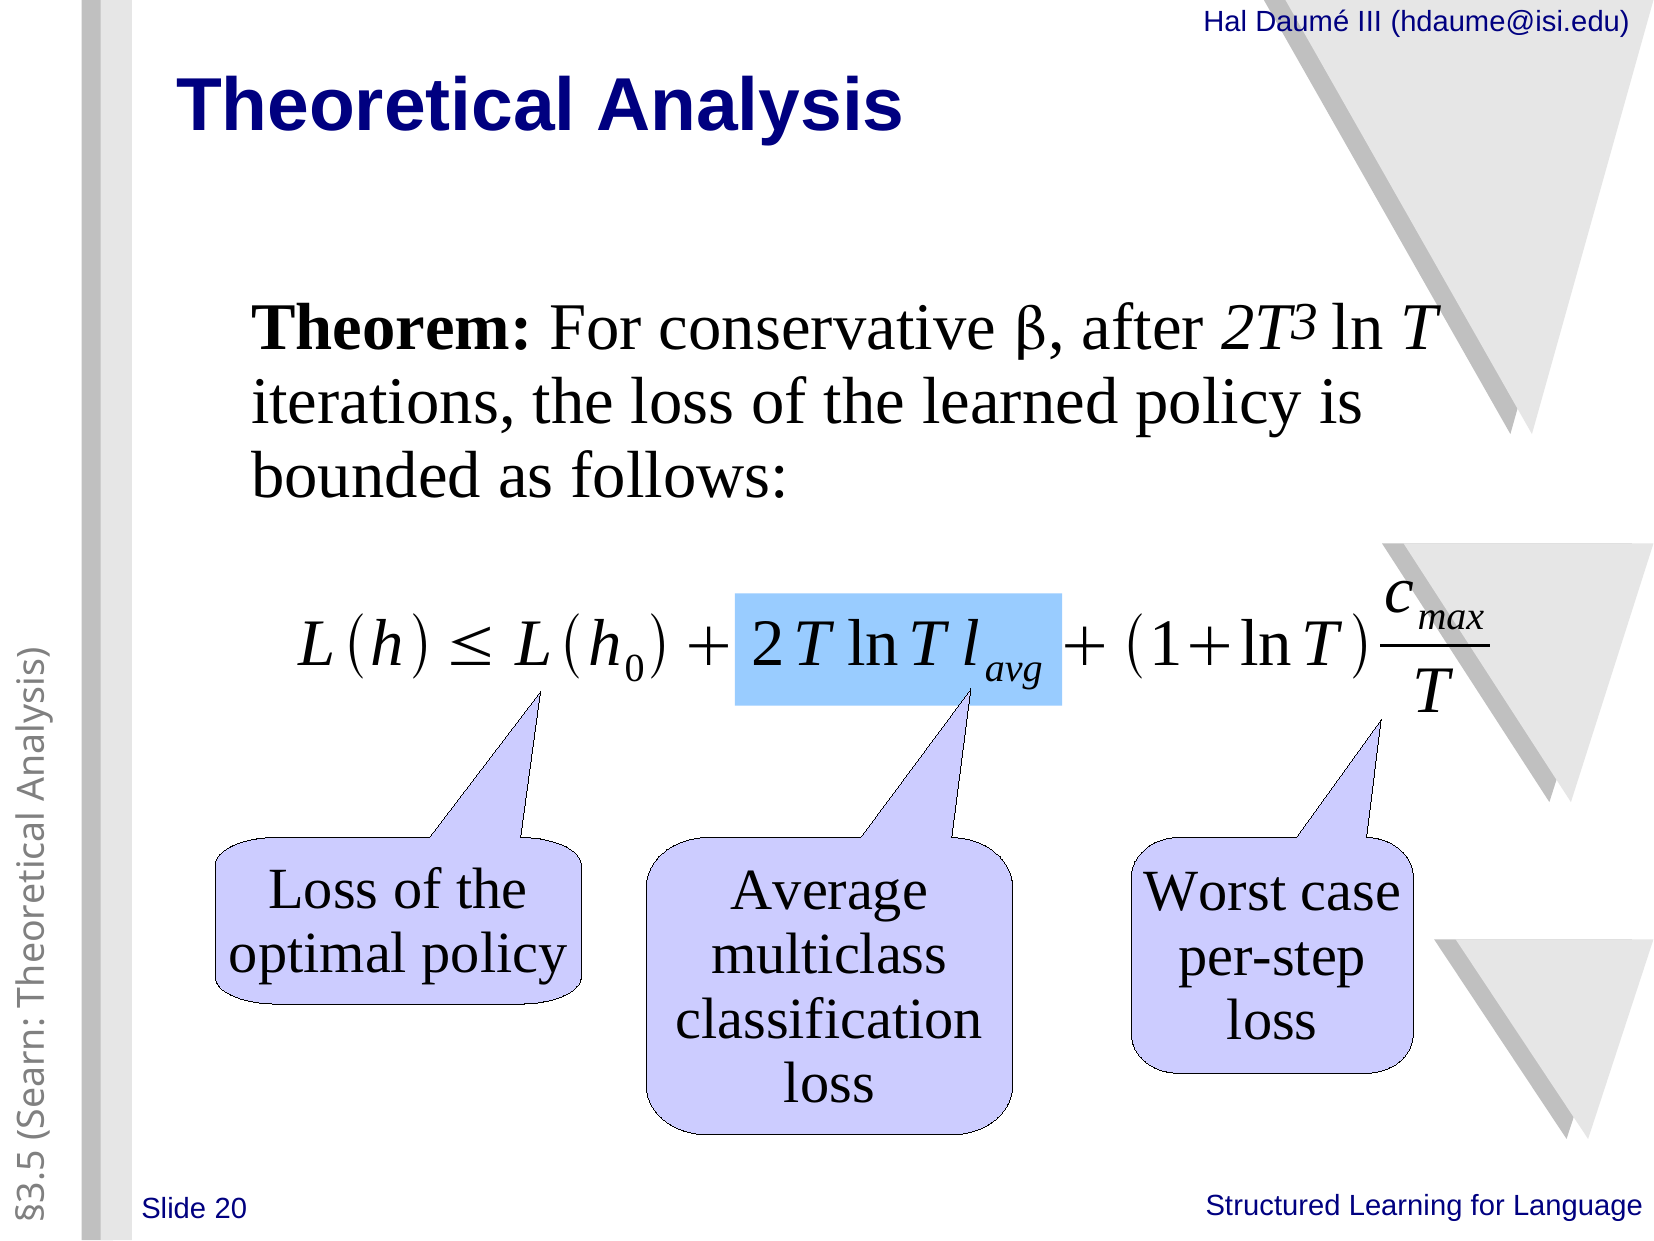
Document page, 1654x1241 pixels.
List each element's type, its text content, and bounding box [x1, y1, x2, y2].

title Theoretical Analysis [176, 44, 1509, 166]
chart [289, 551, 1500, 731]
text_box Average multiclass classification loss [646, 688, 1013, 1135]
text_box Theorem: For conservative , after 2T3 ln T iterations, the loss of the learned policy is bounded as follows: [250, 290, 1441, 540]
text_box Worst case per-step loss [1131, 719, 1414, 1074]
text_box Loss of the optimal policy [215, 691, 582, 1005]
text_box §3.5 (Searn: Theoretical Analysis) [4, 658, 65, 1223]
